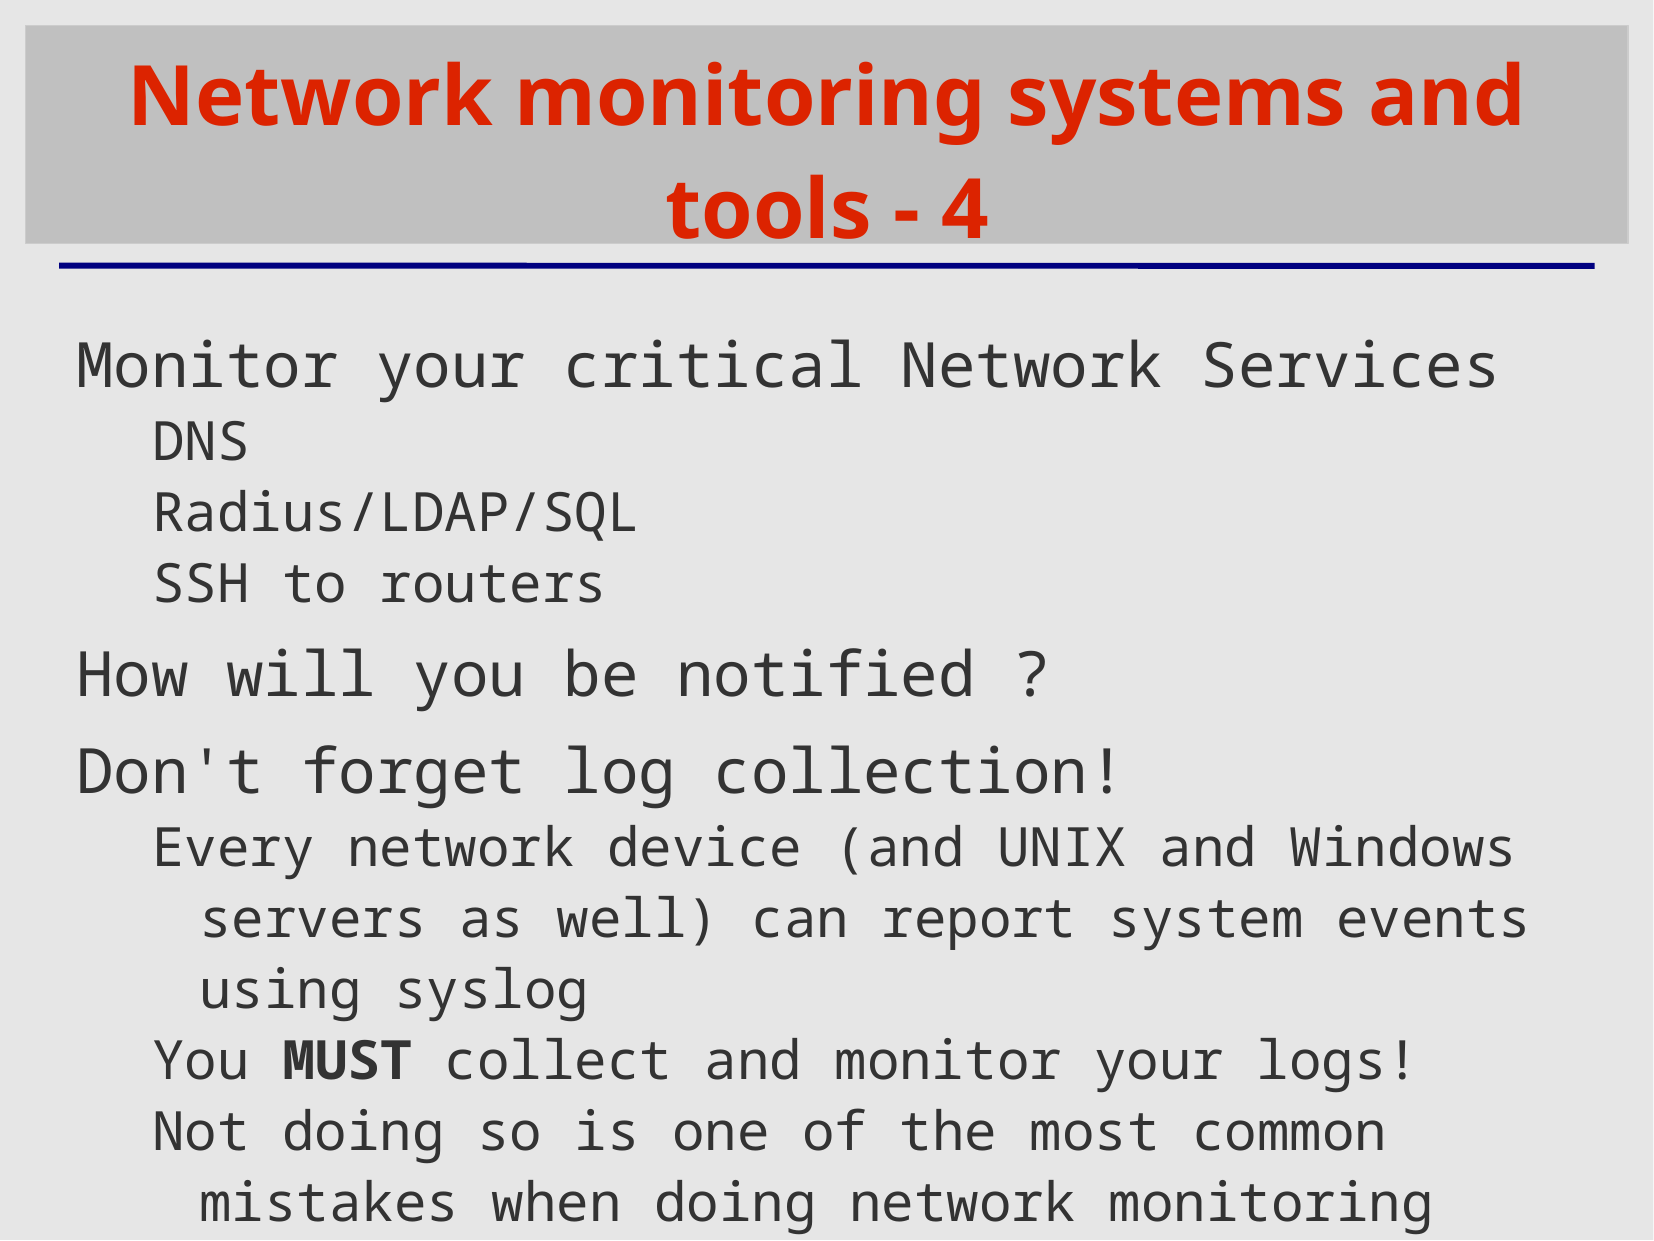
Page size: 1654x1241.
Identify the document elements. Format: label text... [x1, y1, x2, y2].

title Network monitoring systems and tools - 4 [121, 46, 1534, 254]
list Monitor your critical Network Services DNS Radius/LDAP/SQL SSH to routers How will you be notified ? Don't forget log collection! Every network device (and UNIX and Windows servers as well) can report system events using syslog You MUST collect and monitor your logs! Not doing so is one of the most common mistakes when doing network monitoring [59, 322, 1595, 1132]
